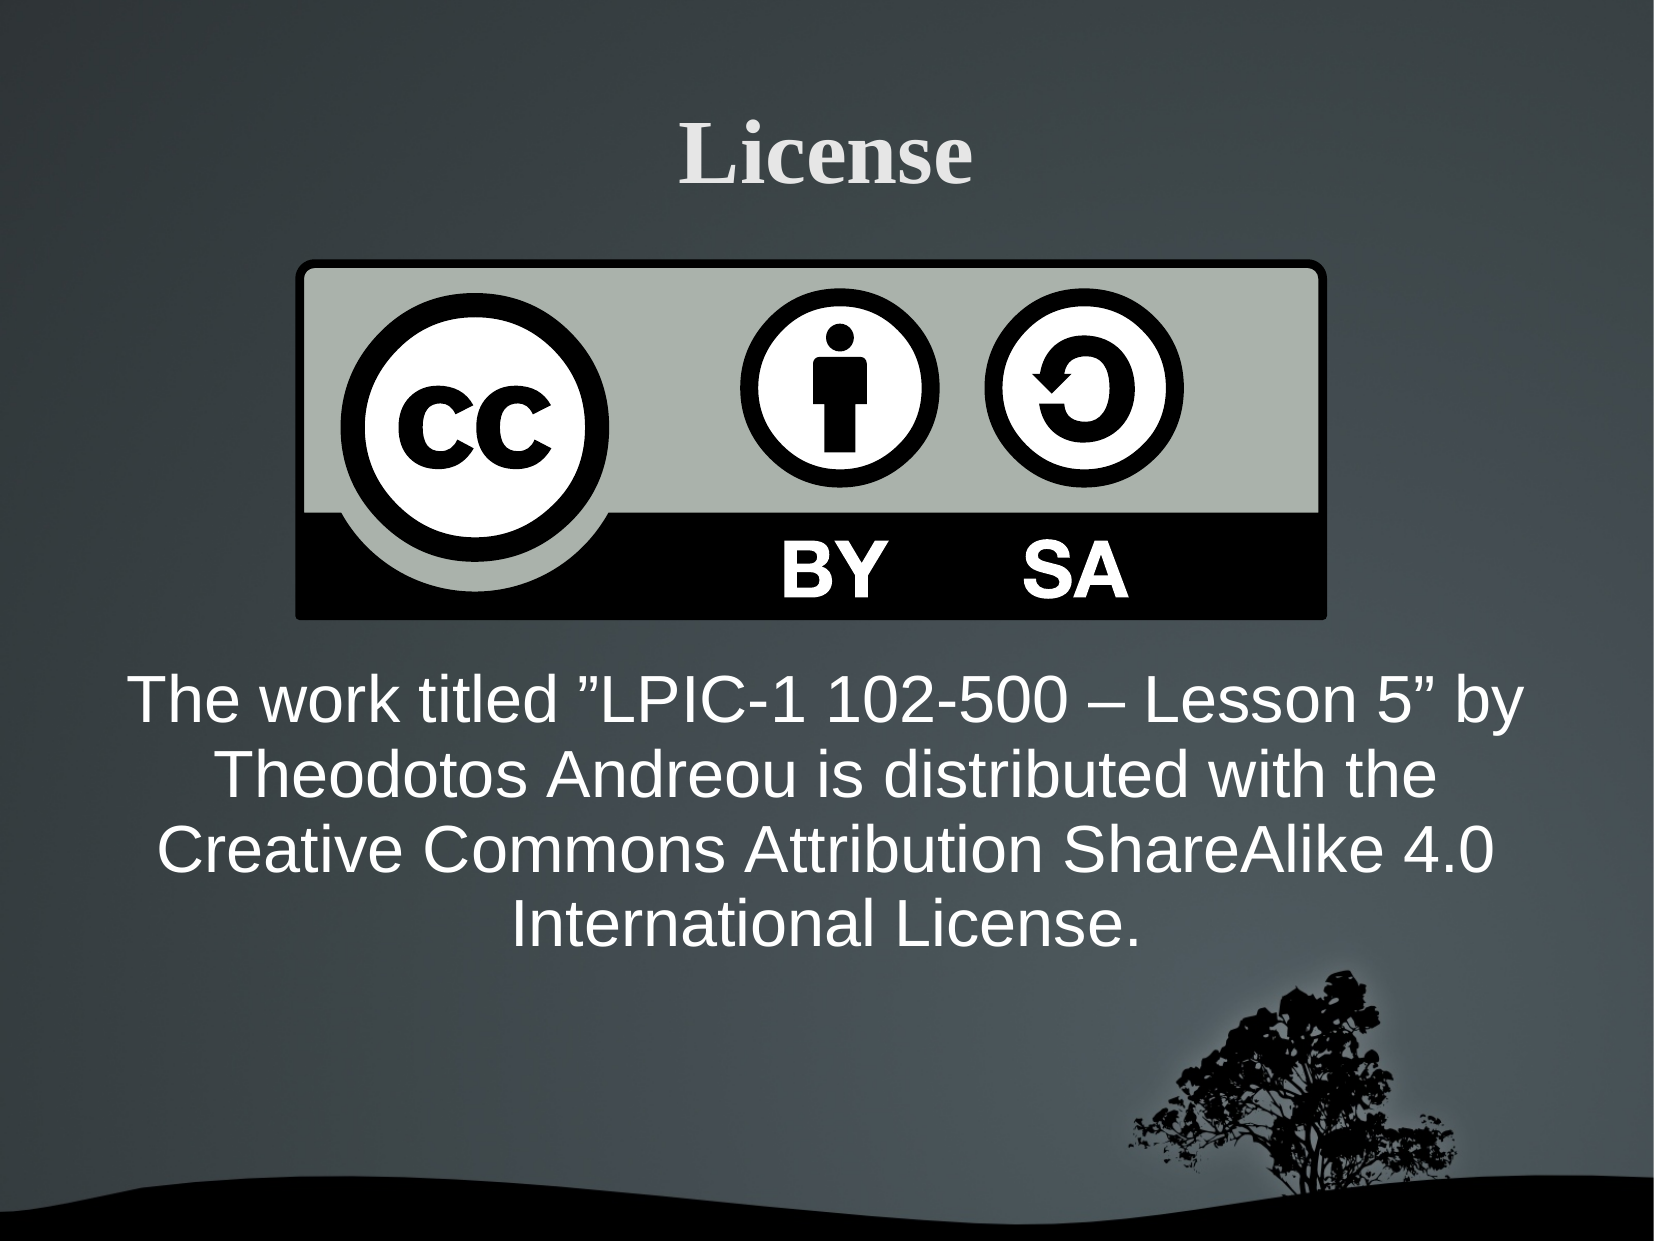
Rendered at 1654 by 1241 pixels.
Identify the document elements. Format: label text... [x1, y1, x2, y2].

subtitle The work titled ”LPIC-1 102-500 – Lesson 5” by Theodotos Andreou is distributed with the Creative Commons Attribution ShareAlike 4.0 International License. [82, 290, 1571, 1109]
picture [0, 0, 1654, 1241]
title License [82, 49, 1571, 257]
